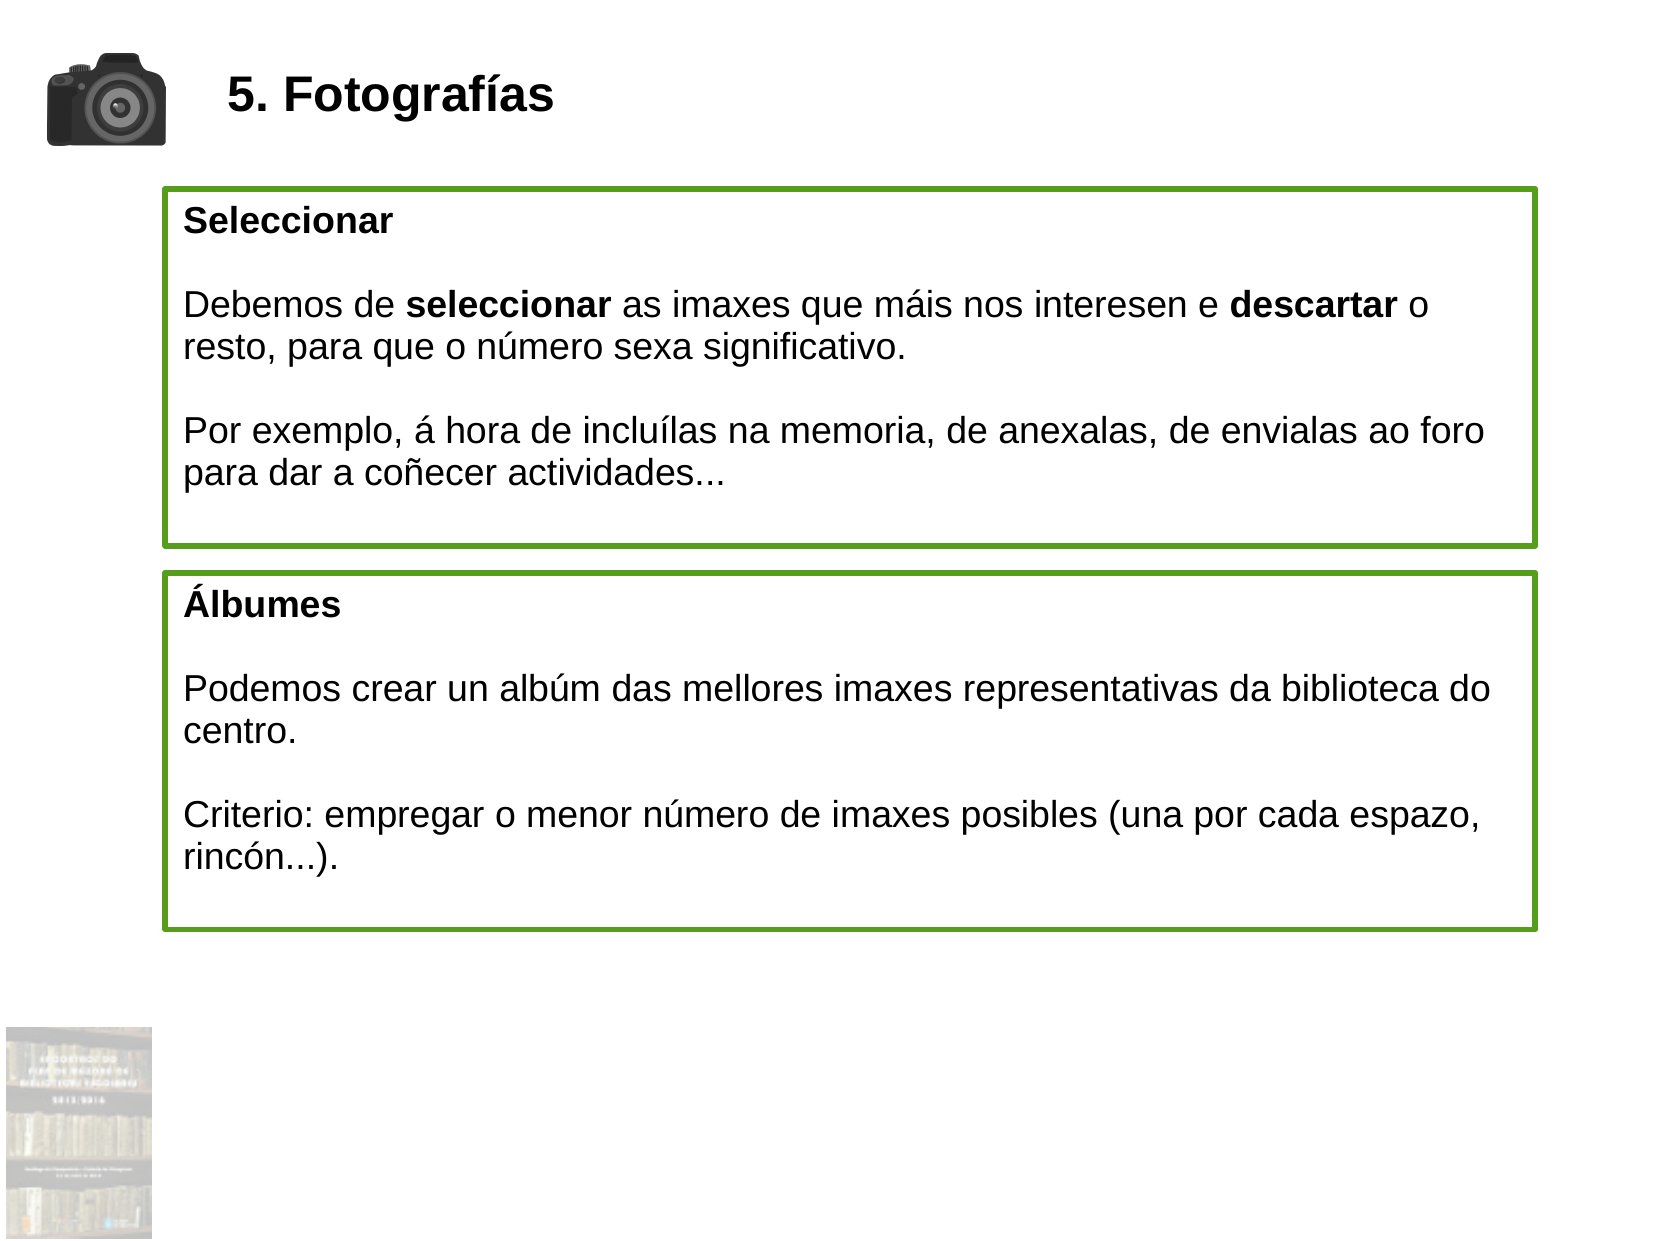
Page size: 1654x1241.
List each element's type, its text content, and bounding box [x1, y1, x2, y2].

picture [6, 1027, 152, 1239]
text_box Álbumes Podemos crear un albúm das mellores imaxes representativas da biblioteca do centro. Criterio: empregar o menor número de imaxes posibles (una por cada espazo, rincón...). [165, 572, 1536, 930]
text_box Seleccionar Debemos de seleccionar as imaxes que máis nos interesen e descartar o resto, para que o número sexa significativo. Por exemplo, á hora de incluílas na memoria, de anexalas, de envialas ao foro para dar a coñecer actividades... [165, 188, 1536, 546]
picture [47, 53, 166, 146]
text_box 5. Fotografías [212, 59, 1359, 130]
